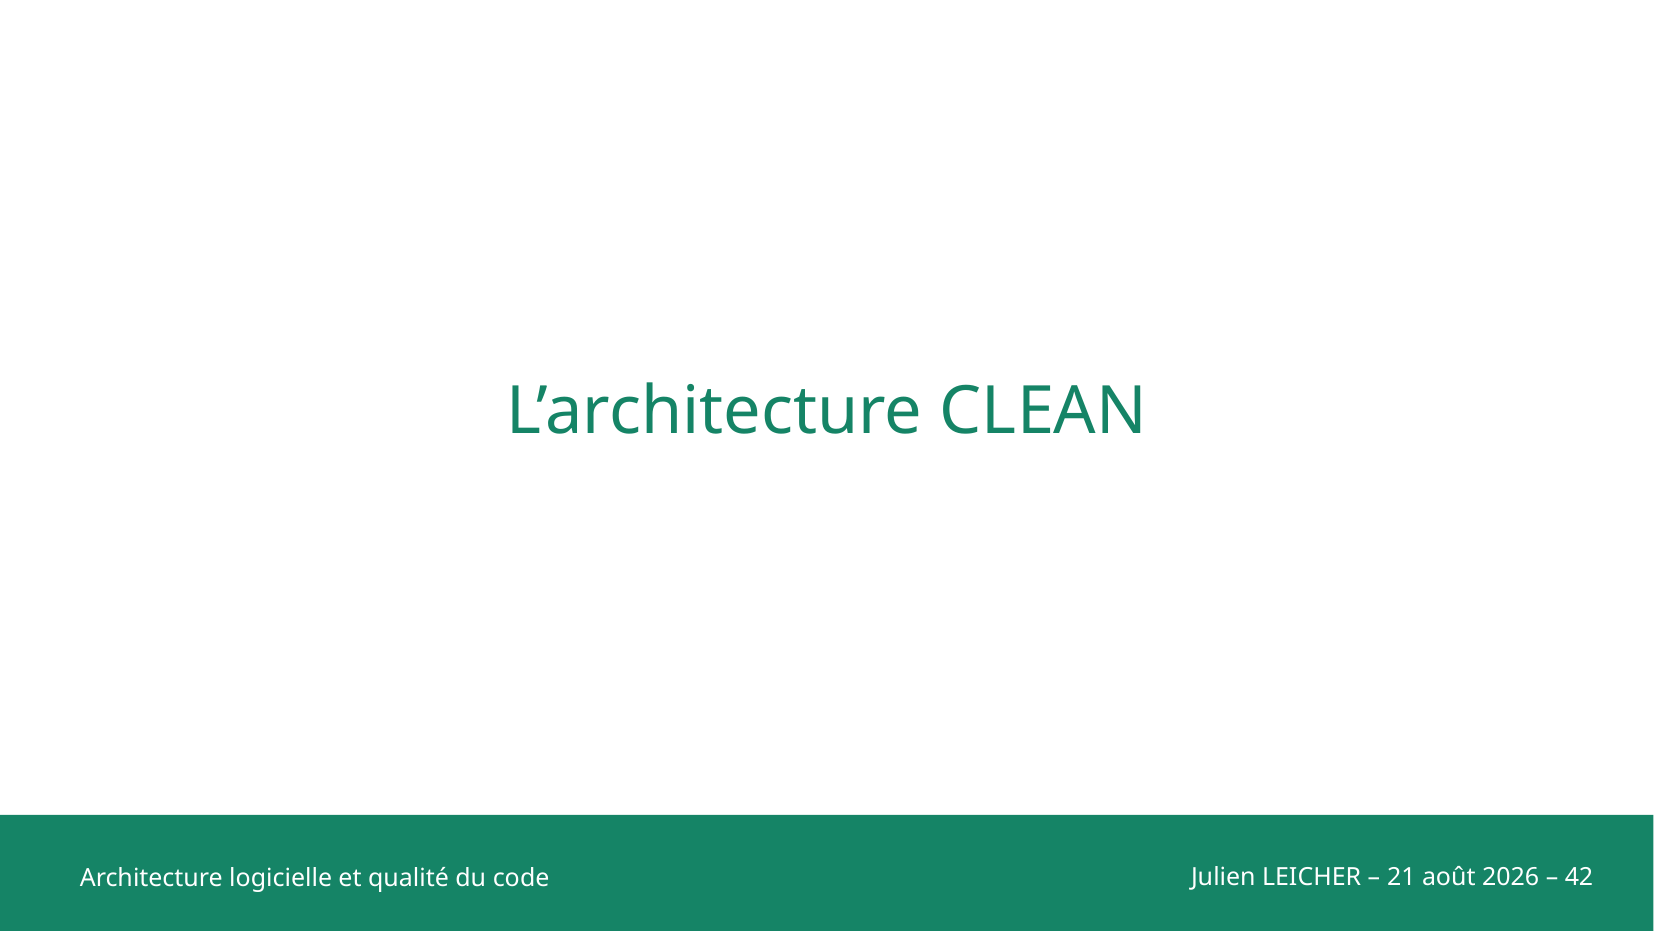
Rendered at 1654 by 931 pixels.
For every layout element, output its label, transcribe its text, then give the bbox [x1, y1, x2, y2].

text_box Julien LEICHER – 22 mars 2022 – <numéro> [0, 814, 1654, 931]
text_box Architecture logicielle et qualité du code [64, 852, 798, 898]
text_box L’architecture CLEAN [0, 0, 1654, 814]
